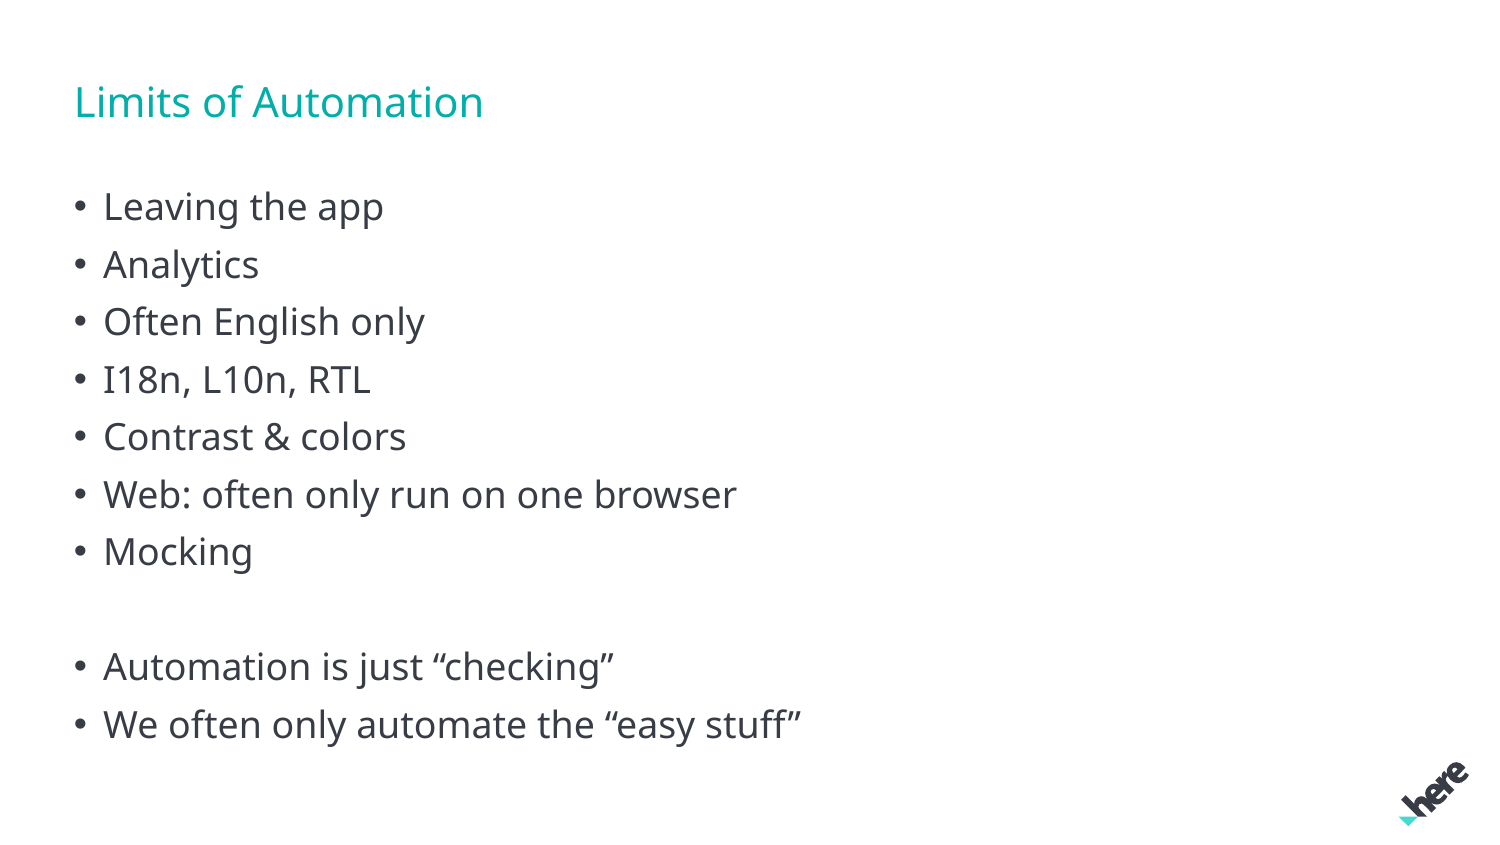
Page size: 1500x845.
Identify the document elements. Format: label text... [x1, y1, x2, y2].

list Leaving the app Analytics Often English only I18n, L10n, RTL Contrast & colors Web: often only run on one browser Mocking Automation is just “checking” We often only automate the “easy stuff” [68, 180, 1388, 758]
title Limits of Automation [68, 34, 1388, 130]
